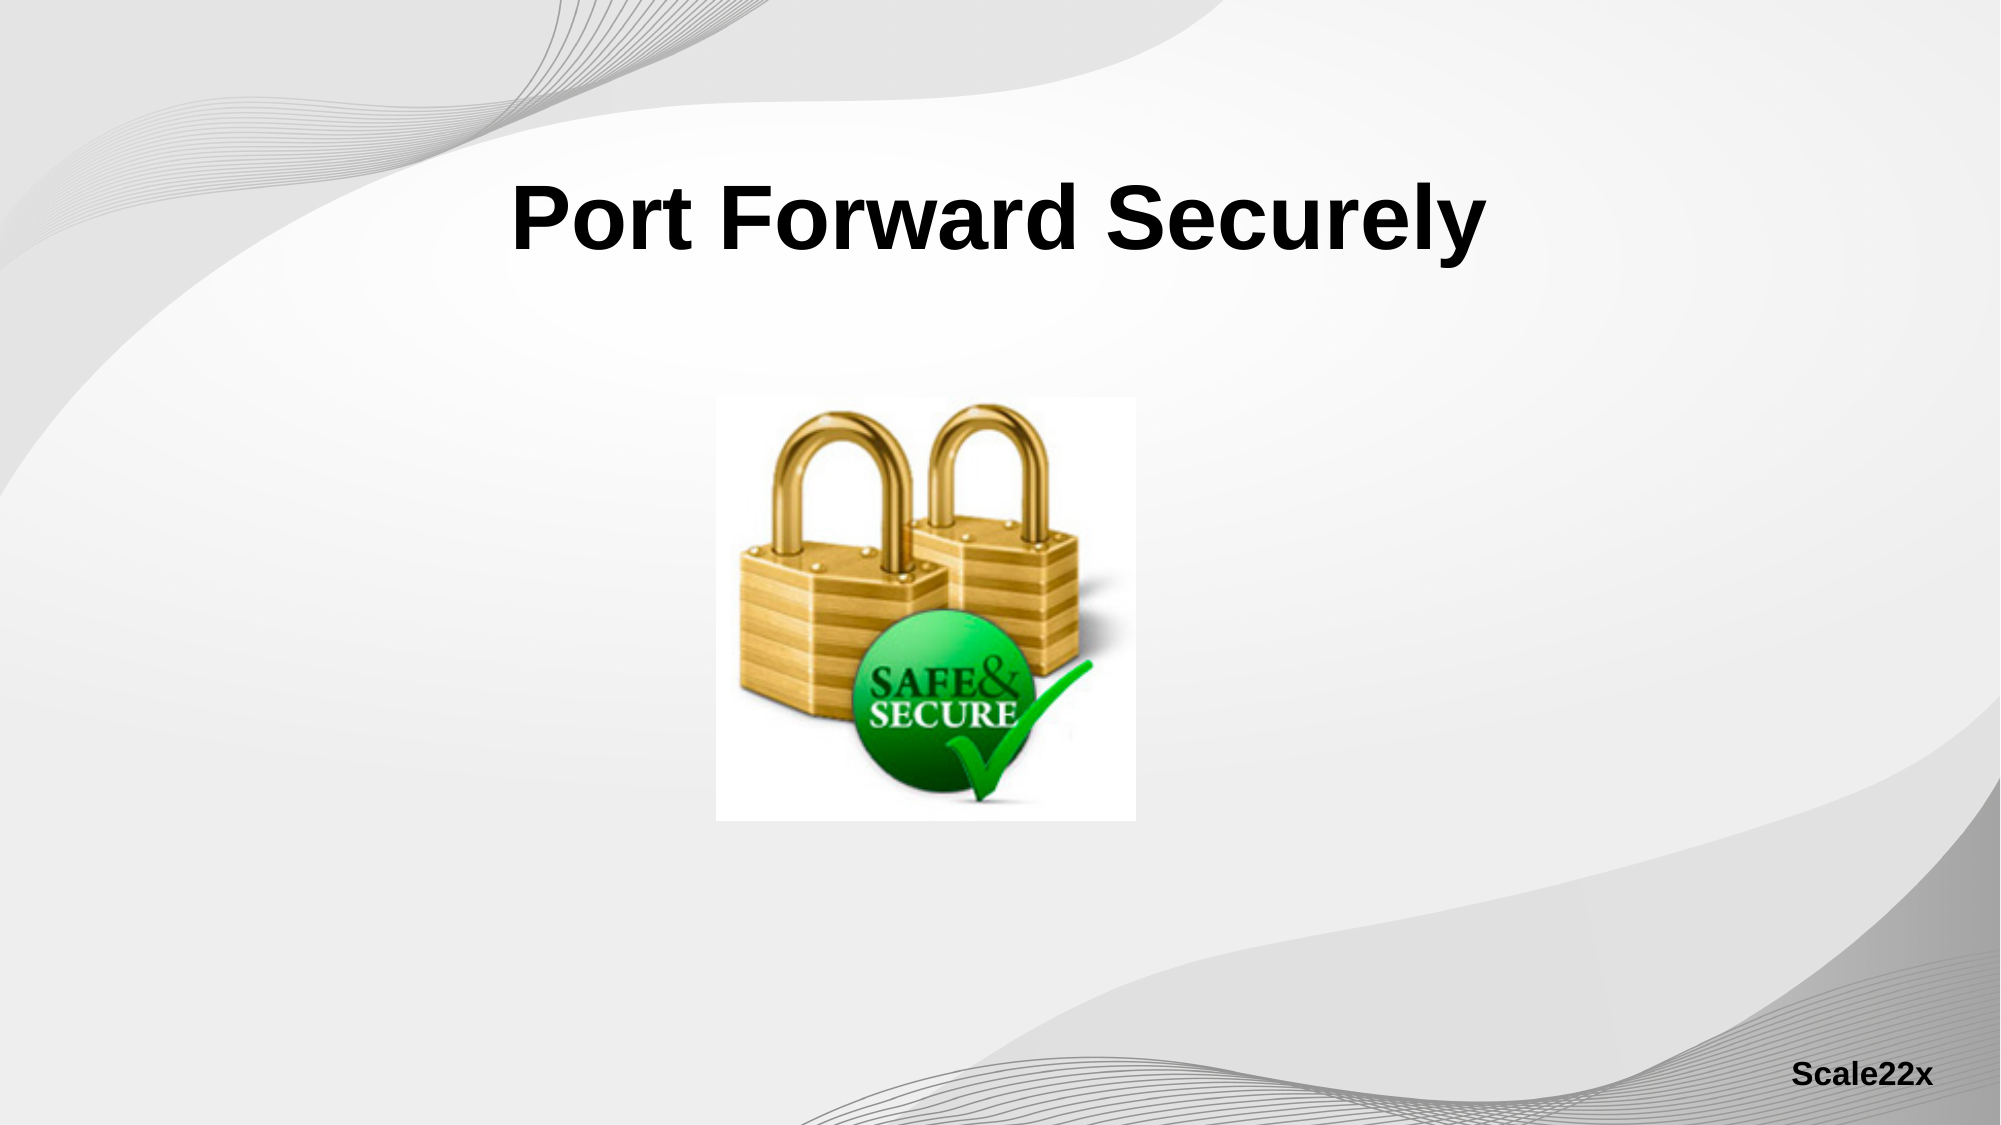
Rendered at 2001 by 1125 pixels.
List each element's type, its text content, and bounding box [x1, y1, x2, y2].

title Port Forward Securely [463, 144, 1536, 300]
picture [0, 0, 2001, 1125]
text_box Scale22x [1776, 1047, 1975, 1103]
